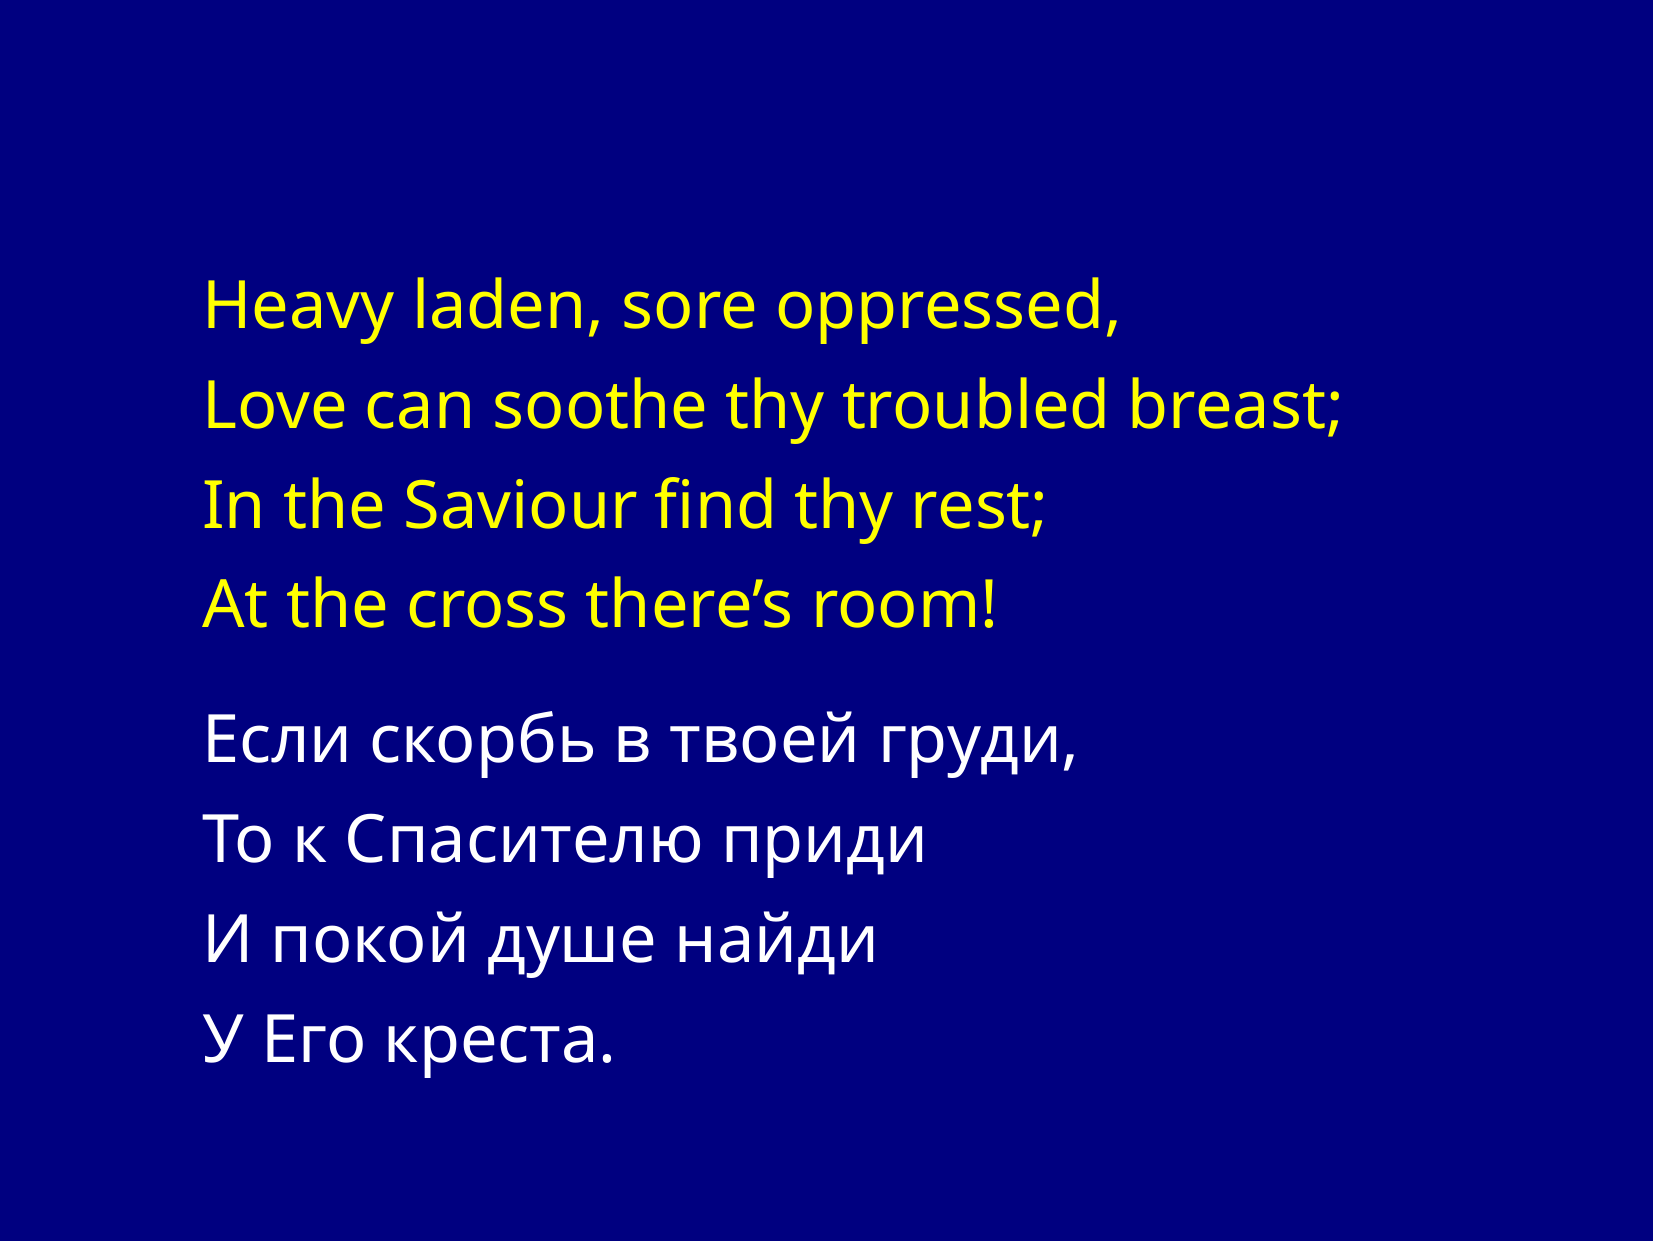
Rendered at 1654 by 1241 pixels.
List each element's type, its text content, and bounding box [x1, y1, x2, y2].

text_box Если скорбь в твоей груди, То к Спасителю приди И покой душе найди У Его креста. [75, 675, 1576, 1163]
text_box Heavy laden, sore oppressed, Love can soothe thy troubled breast; In the Saviour find thy rest; At the cross there’s room! [75, 150, 1576, 638]
